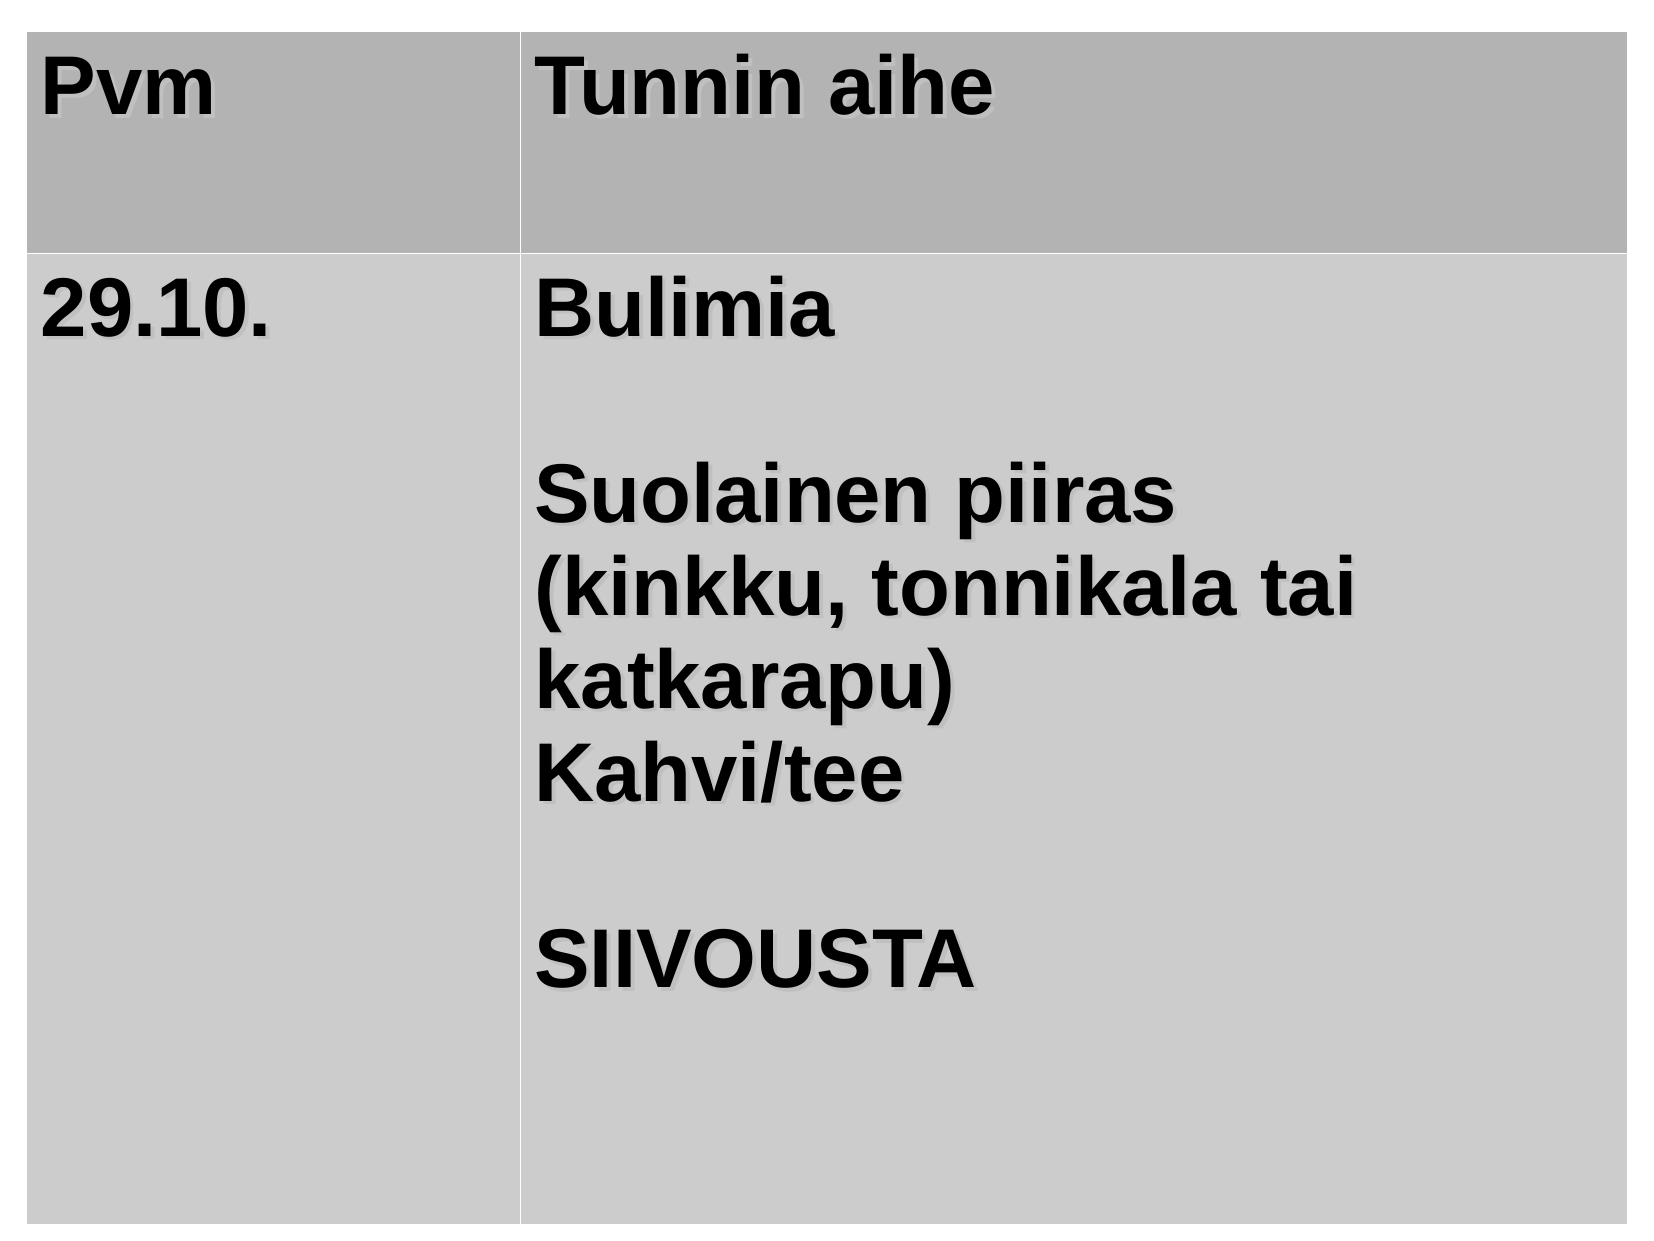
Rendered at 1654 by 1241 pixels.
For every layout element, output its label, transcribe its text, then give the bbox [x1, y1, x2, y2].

table_cell Bulimia Suolainen piiras (kinkku, tonnikala tai katkarapu) Kahvi/tee SIIVOUSTA [521, 254, 1627, 1224]
table_cell 29.10. [27, 254, 520, 1224]
table_header Tunnin aihe [521, 32, 1627, 253]
table_header Pvm [27, 32, 520, 253]
